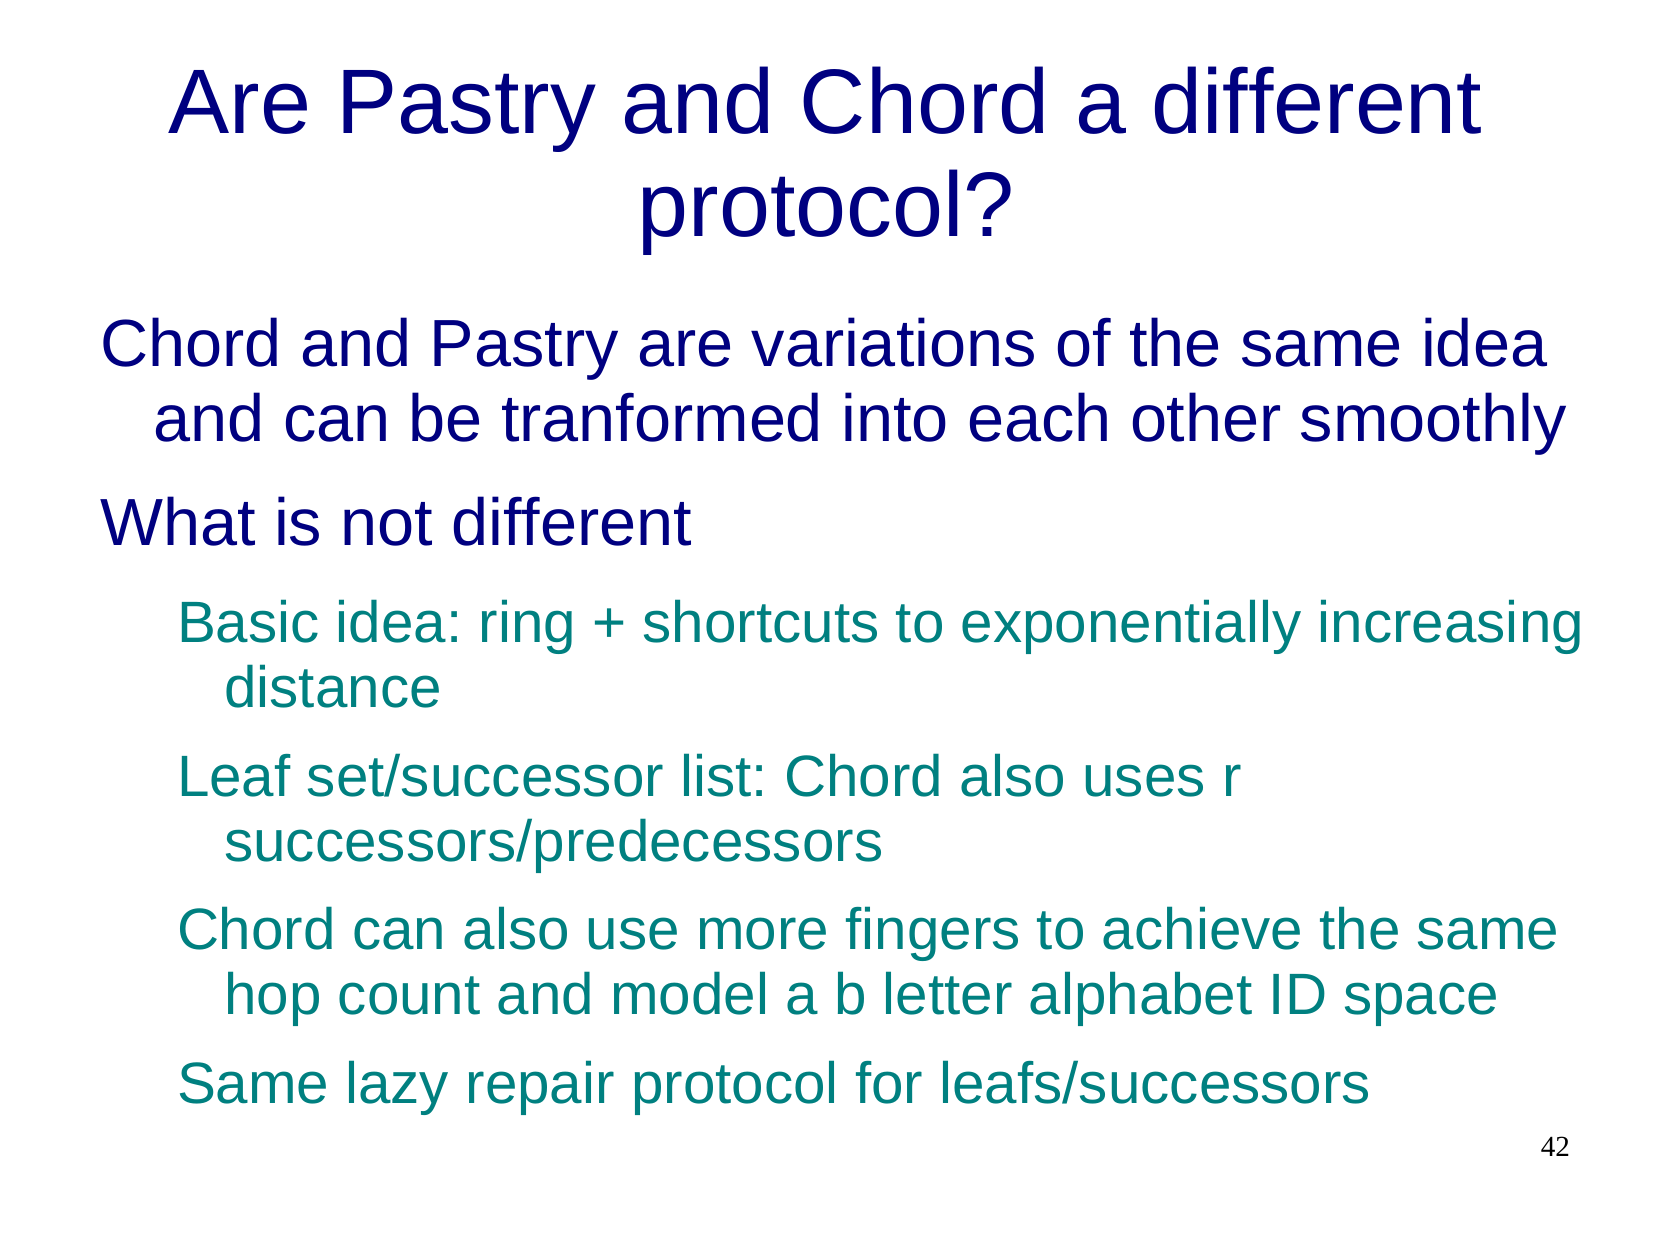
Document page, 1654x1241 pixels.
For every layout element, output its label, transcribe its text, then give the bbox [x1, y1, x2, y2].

list Chord and Pastry are variations of the same idea and can be tranformed into each other smoothly What is not different Basic idea: ring + shortcuts to exponentially increasing distance Leaf set/successor list: Chord also uses r successors/predecessors Chord can also use more fingers to achieve the same hop count and model a b letter alphabet ID space Same lazy repair protocol for leafs/successors [82, 306, 1613, 1126]
title Are Pastry and Chord a different protocol? [82, 49, 1571, 257]
